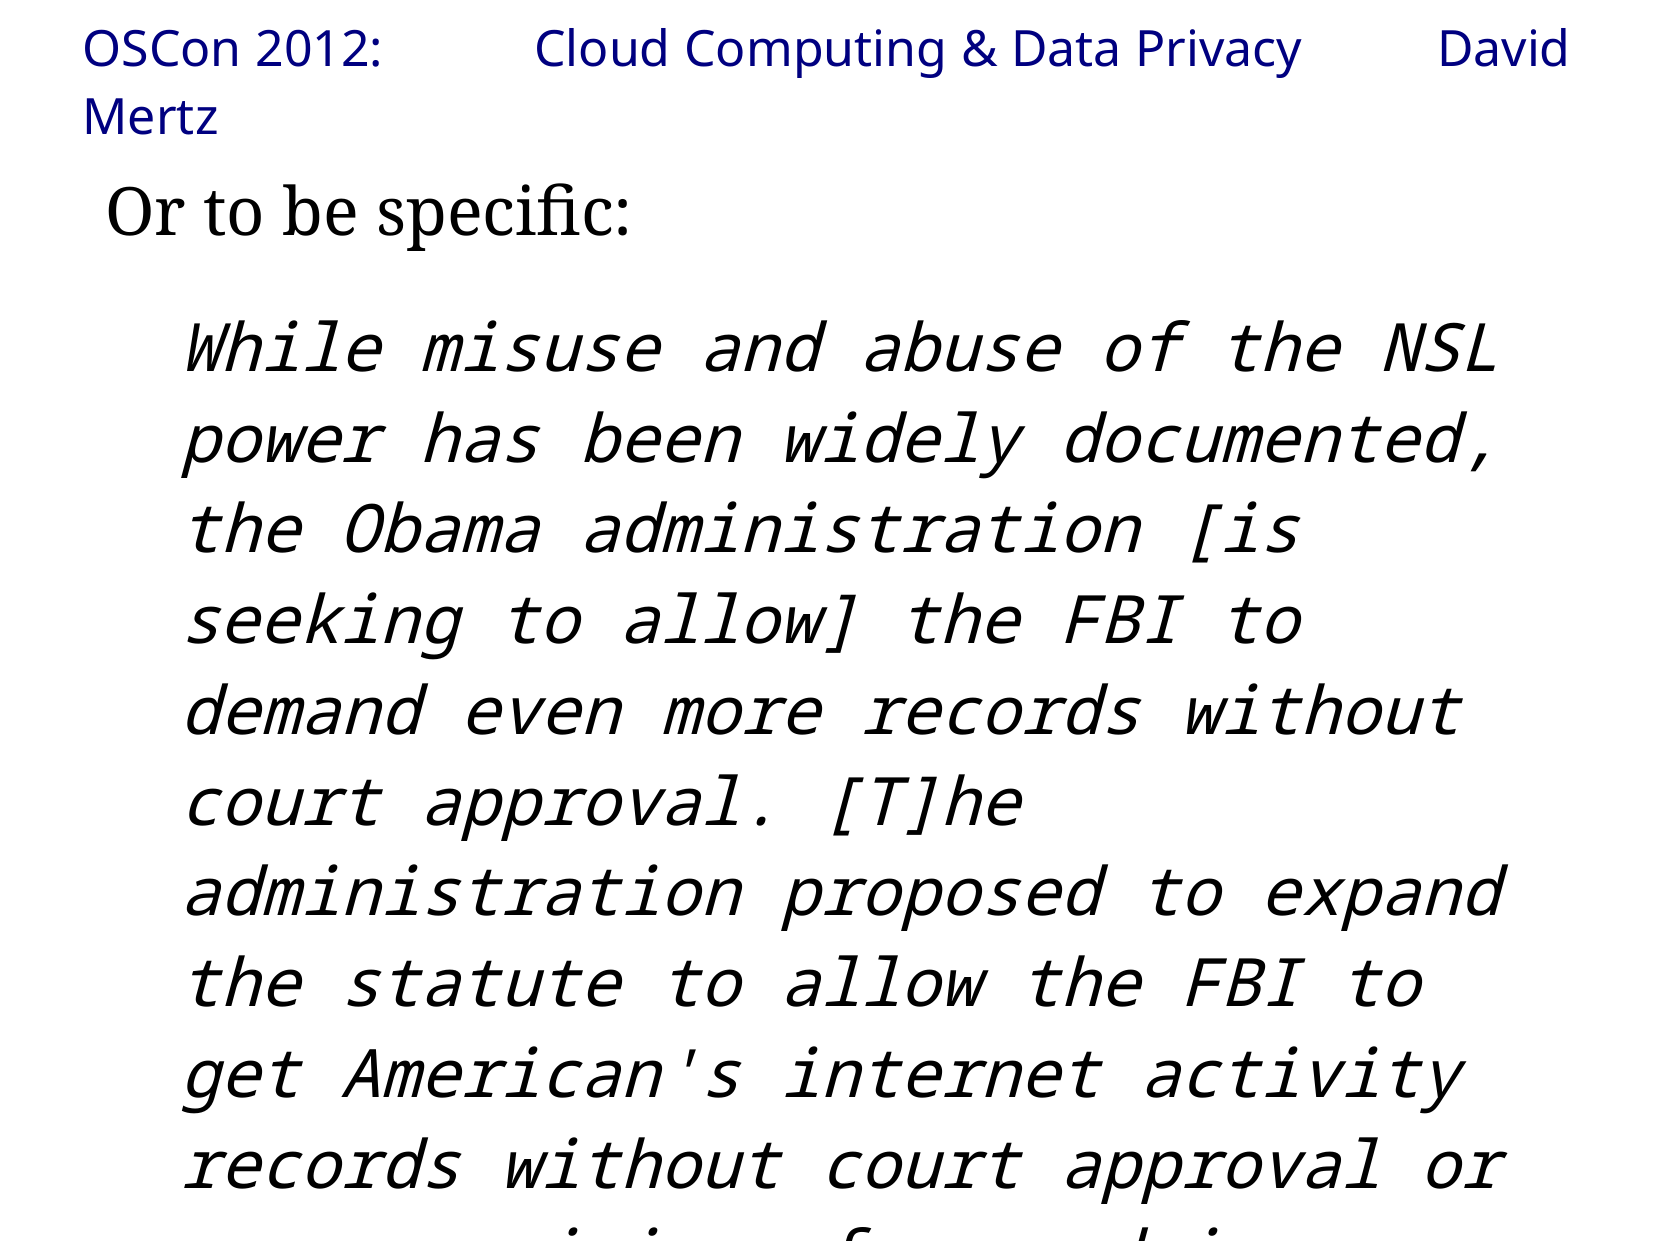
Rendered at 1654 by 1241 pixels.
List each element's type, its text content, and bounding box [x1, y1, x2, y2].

list Or to be specific: While misuse and abuse of the NSL power has been widely documented, the Obama administration [is seeking to allow] the FBI to demand even more records without court approval. [T]he administration proposed to expand the statute to allow the FBI to get American's internet activity records without court approval or even suspicion of wrongdoing. http://www.aclu.org/national-security/doe-v-holder [105, 164, 1531, 1107]
title OSCon 2012: Cloud Computing & Data Privacy David Mertz [82, 49, 1571, 113]
